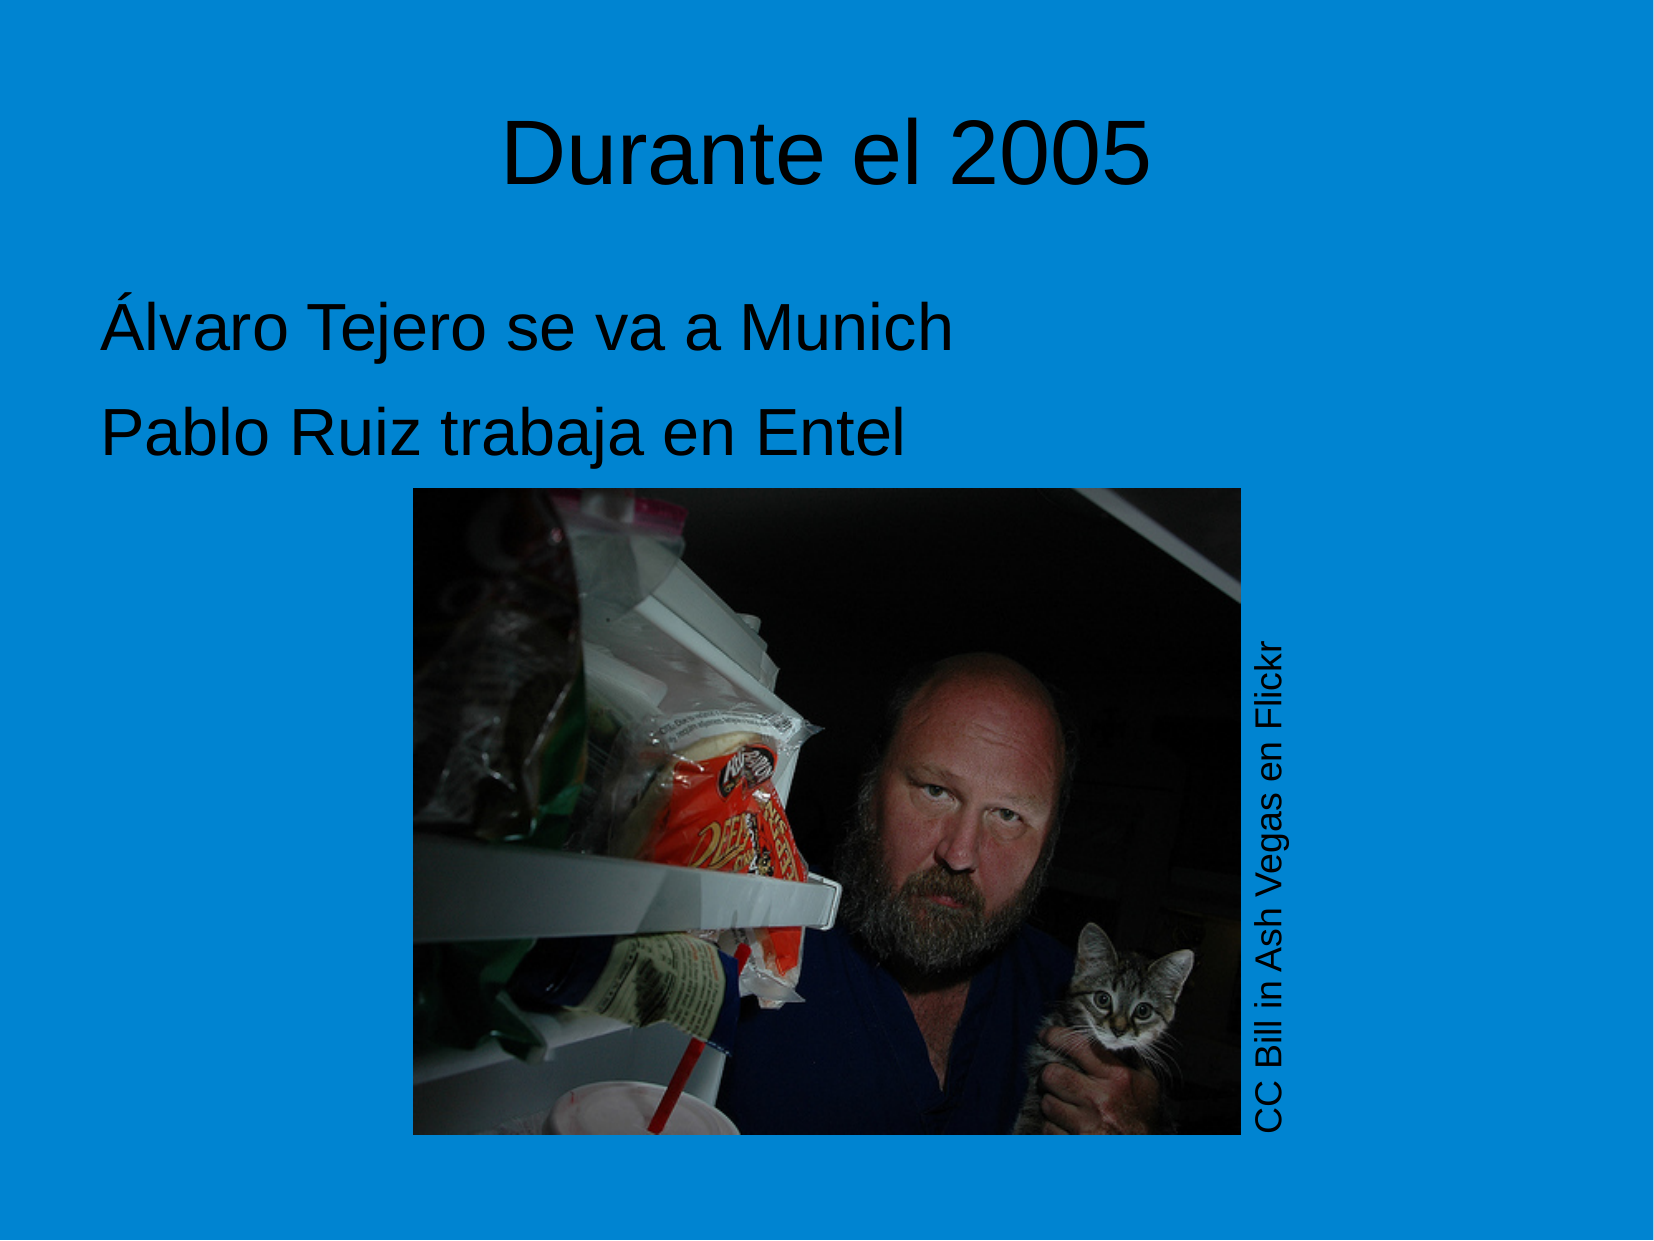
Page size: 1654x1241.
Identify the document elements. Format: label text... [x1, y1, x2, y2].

text_box CC Bill in Ash Vegas en Flickr [1240, 625, 1297, 1149]
title Durante el 2005 [82, 49, 1571, 257]
picture [413, 488, 1241, 1135]
list Álvaro Tejero se va a Munich Pablo Ruiz trabaja en Entel [82, 290, 1571, 502]
